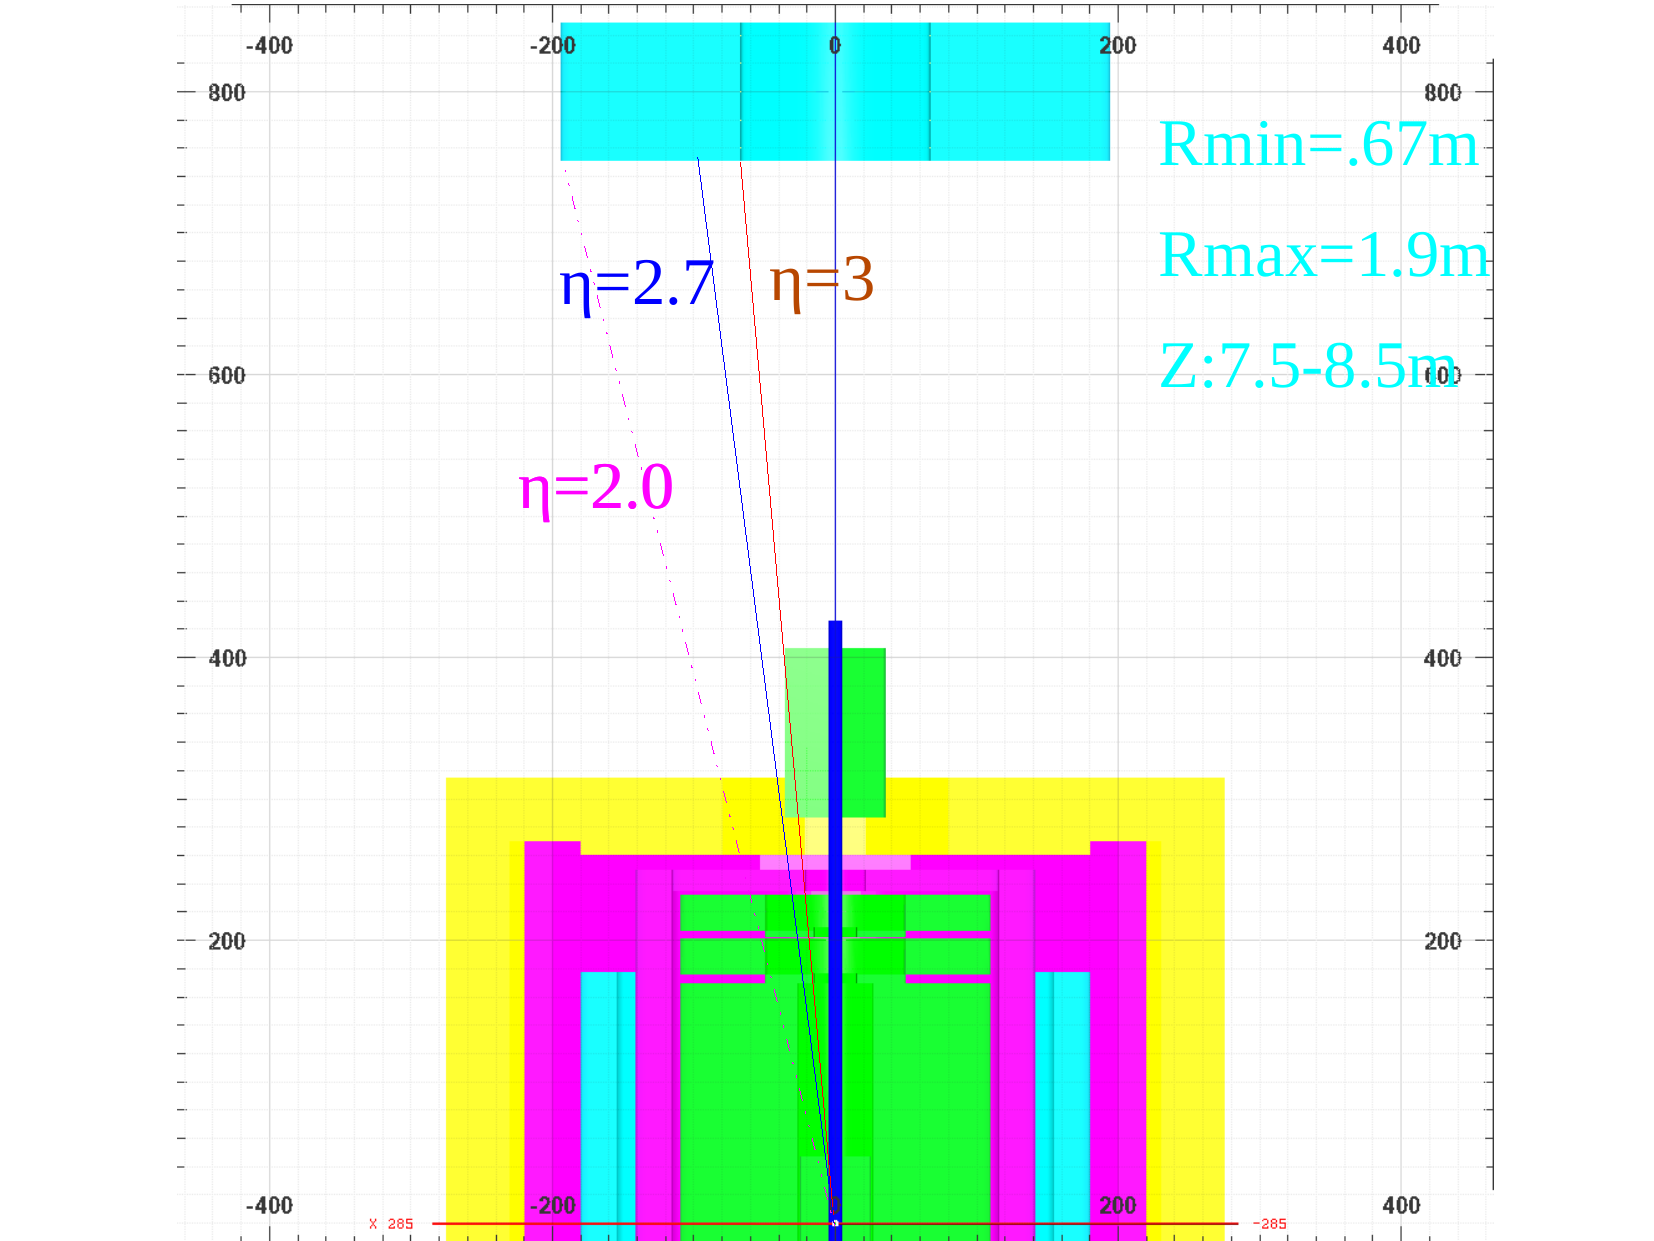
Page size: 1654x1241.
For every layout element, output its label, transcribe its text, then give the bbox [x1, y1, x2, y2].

picture [177, 4, 1494, 1241]
text_box Rmin=.67m Rmax=1.9m Z:7.5-8.5m [1099, 87, 1511, 384]
text_box η=3 [710, 198, 1037, 320]
text_box η=2.7 [500, 203, 827, 324]
text_box η=2.0 [459, 407, 786, 528]
